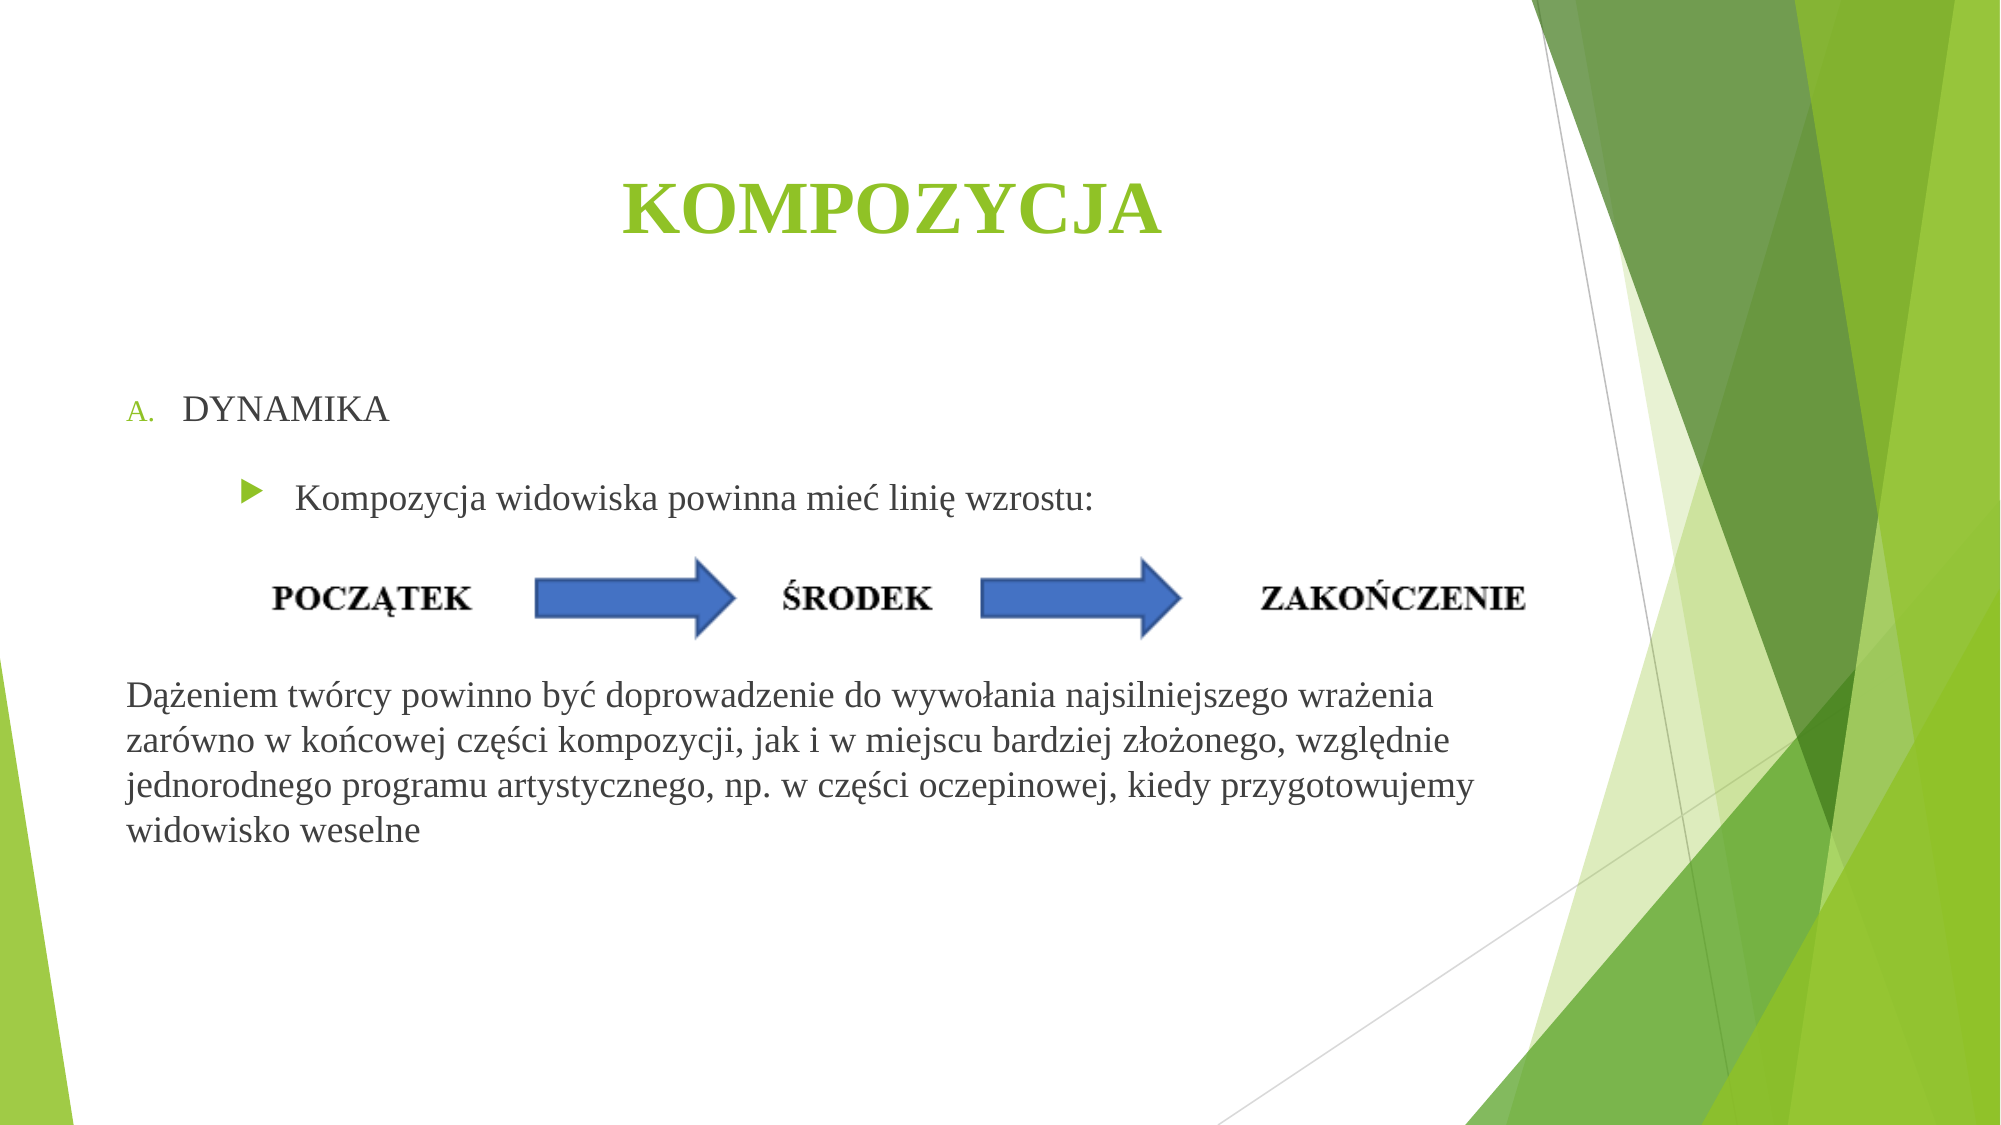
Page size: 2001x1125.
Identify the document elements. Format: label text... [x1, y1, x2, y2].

picture [237, 529, 1566, 679]
title KOMPOZYCJA [111, 151, 1689, 329]
list DYNAMIKA Kompozycja widowiska powinna mieć linię wzrostu: Dążeniem twórcy powinno być doprowadzenie do wywołania najsilniejszego wrażenia zarówno w końcowej części kompozycji, jak i w miejscu bardziej złożonego, względnie jednorodnego programu artystycznego, np. w części oczepinowej, kiedy przygotowujemy widowisko weselne [111, 354, 1522, 992]
